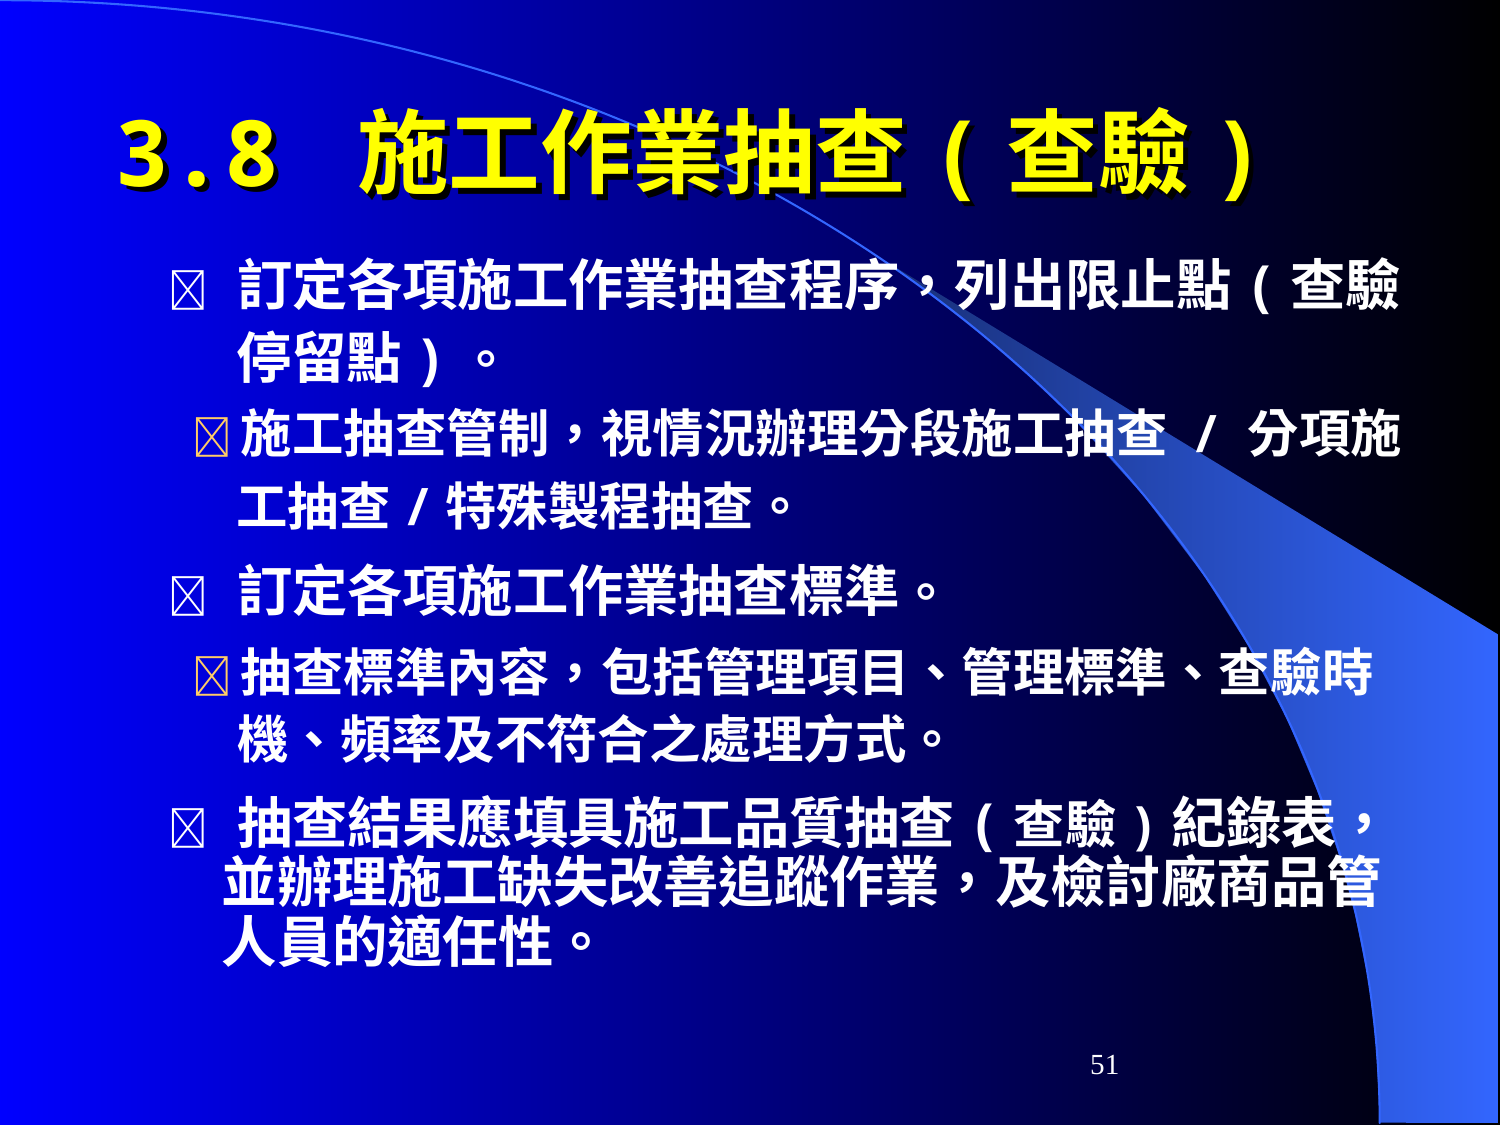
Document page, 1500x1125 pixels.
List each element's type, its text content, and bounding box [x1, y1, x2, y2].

text_box [1074, 1038, 1388, 1101]
list  訂定各項施工作業抽查程序，列出限止點(查驗 停留點)。 施工抽查管制，視情況辦理分段施工抽查 / 分項施 工抽查/特殊製程抽查。  訂定各項施工作業抽查標準。 抽查標準內容，包括管理項目、管理標準、查驗時 機、頻率及不符合之處理方式。  抽查結果應填具施工品質抽查(查驗)紀錄表，並辦理施工缺失改善追蹤作業，及檢討廠商品管人員的適任性。 [99, 249, 1438, 1038]
title 3.8 施工作業抽查(查驗) [99, 75, 1375, 225]
